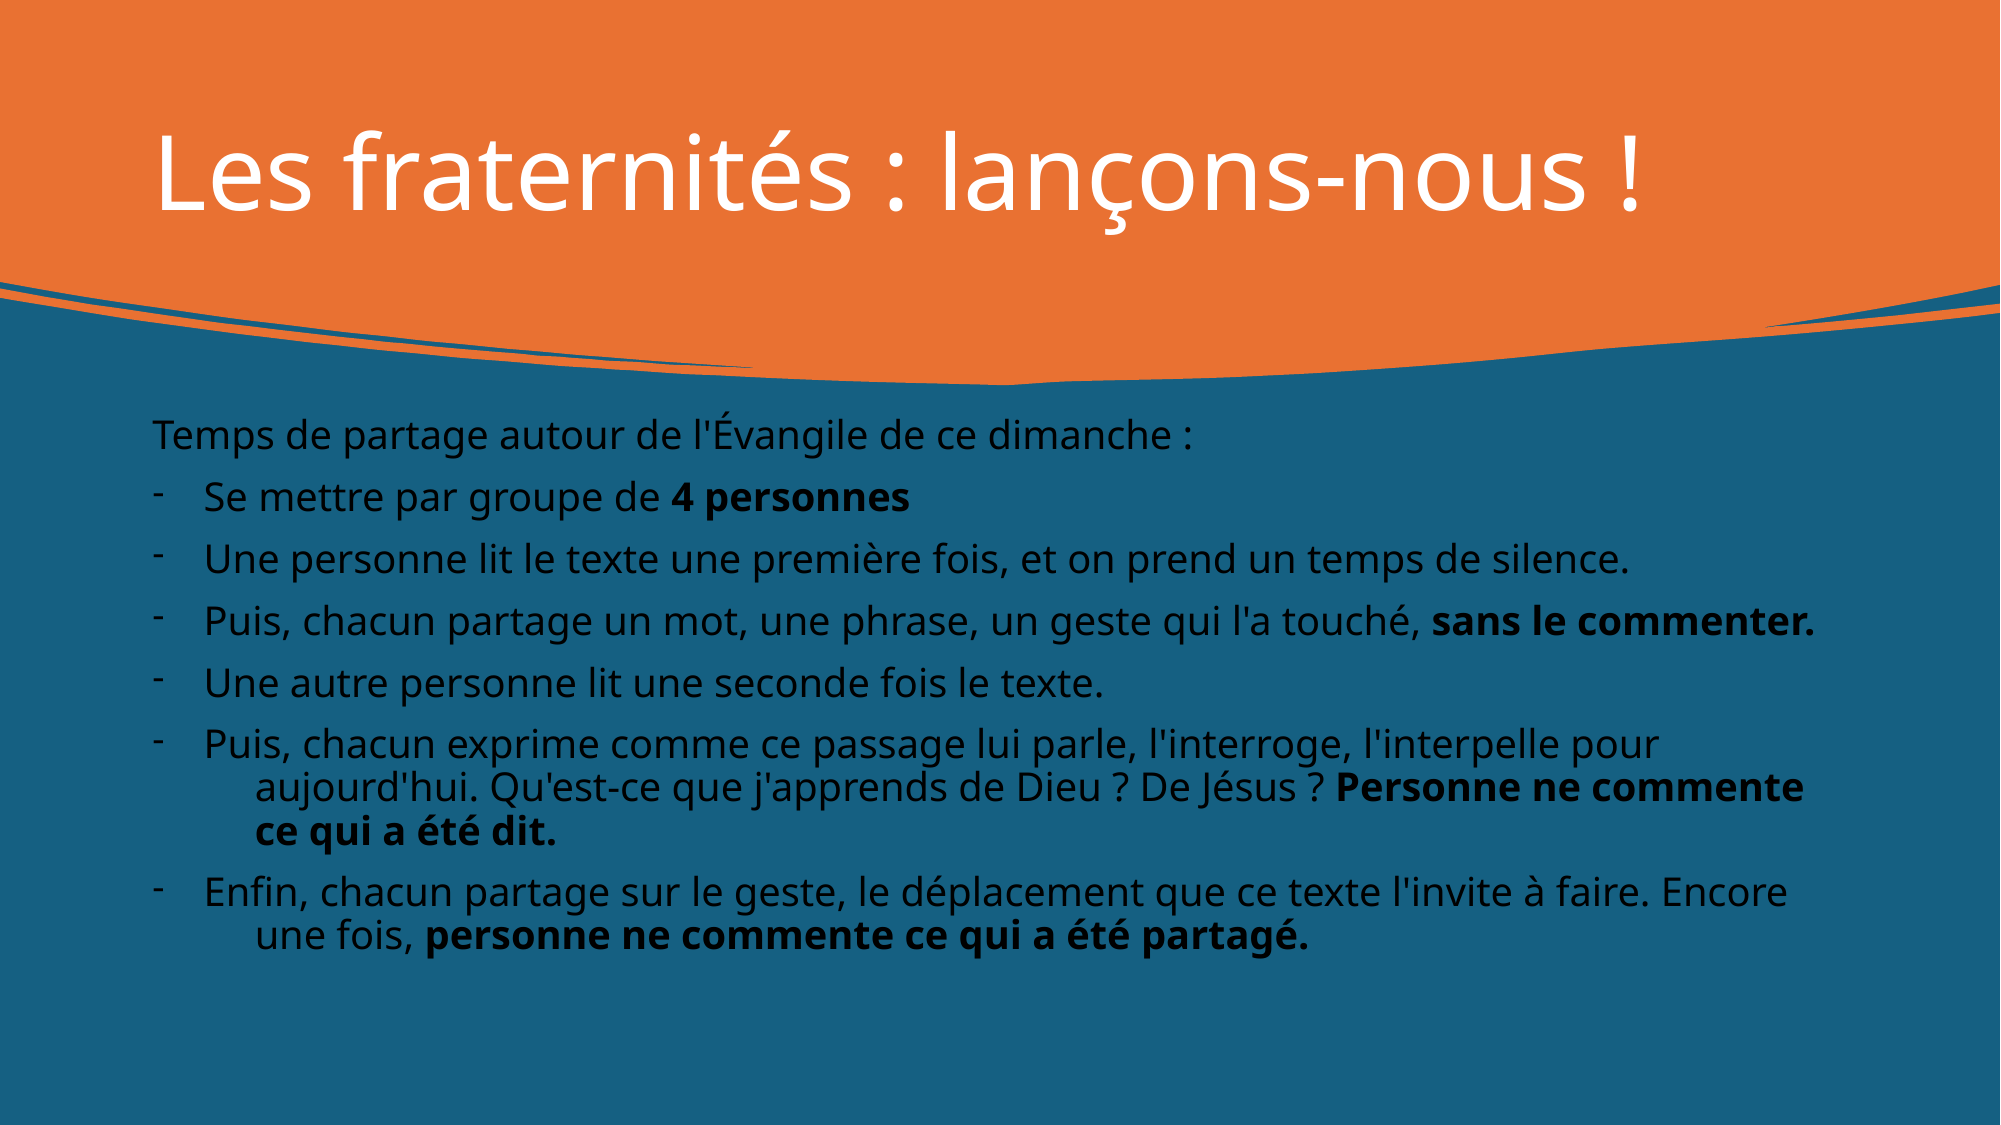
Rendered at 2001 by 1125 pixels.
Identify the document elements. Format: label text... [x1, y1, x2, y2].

title Les fraternités : lançons-nous ! [137, 65, 1863, 288]
list Temps de partage autour de l'Évangile de ce dimanche : Se mettre par groupe de 4 personnes Une personne lit le texte une première fois, et on prend un temps de silence. Puis, chacun partage un mot, une phrase, un geste qui l'a touché, sans le commenter. Une autre personne lit une seconde fois le texte. Puis, chacun exprime comme ce passage lui parle, l'interroge, l'interpelle pour aujourd'hui. Qu'est-ce que j'apprends de Dieu ? De Jésus ? Personne ne commente ce qui a été dit. Enfin, chacun partage sur le geste, le déplacement que ce texte l'invite à faire. Encore une fois, personne ne commente ce qui a été partagé. [137, 407, 1863, 997]
text_box [0, 0, 2000, 1125]
